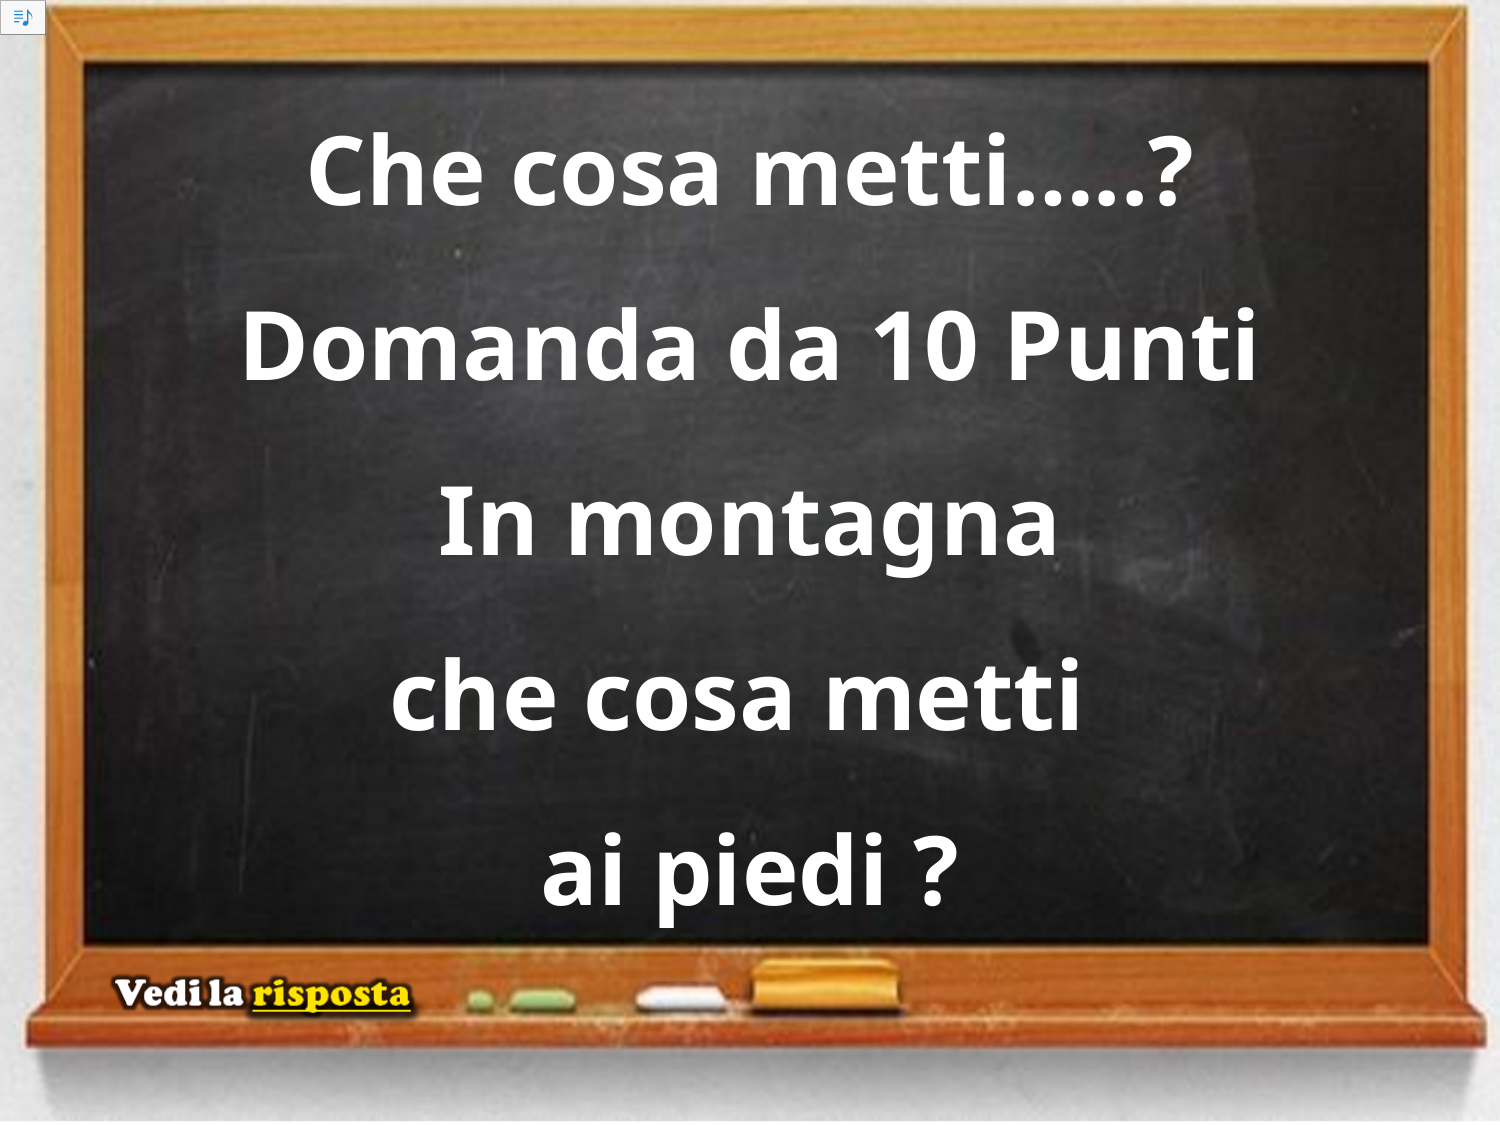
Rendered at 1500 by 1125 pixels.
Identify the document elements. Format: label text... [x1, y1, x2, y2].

picture [0, 0, 1500, 1125]
text_box Che cosa metti…..? Domanda da 10 Punti In montagna che cosa metti ai piedi ? [87, 102, 1413, 933]
text_box [0, 0, 47, 36]
